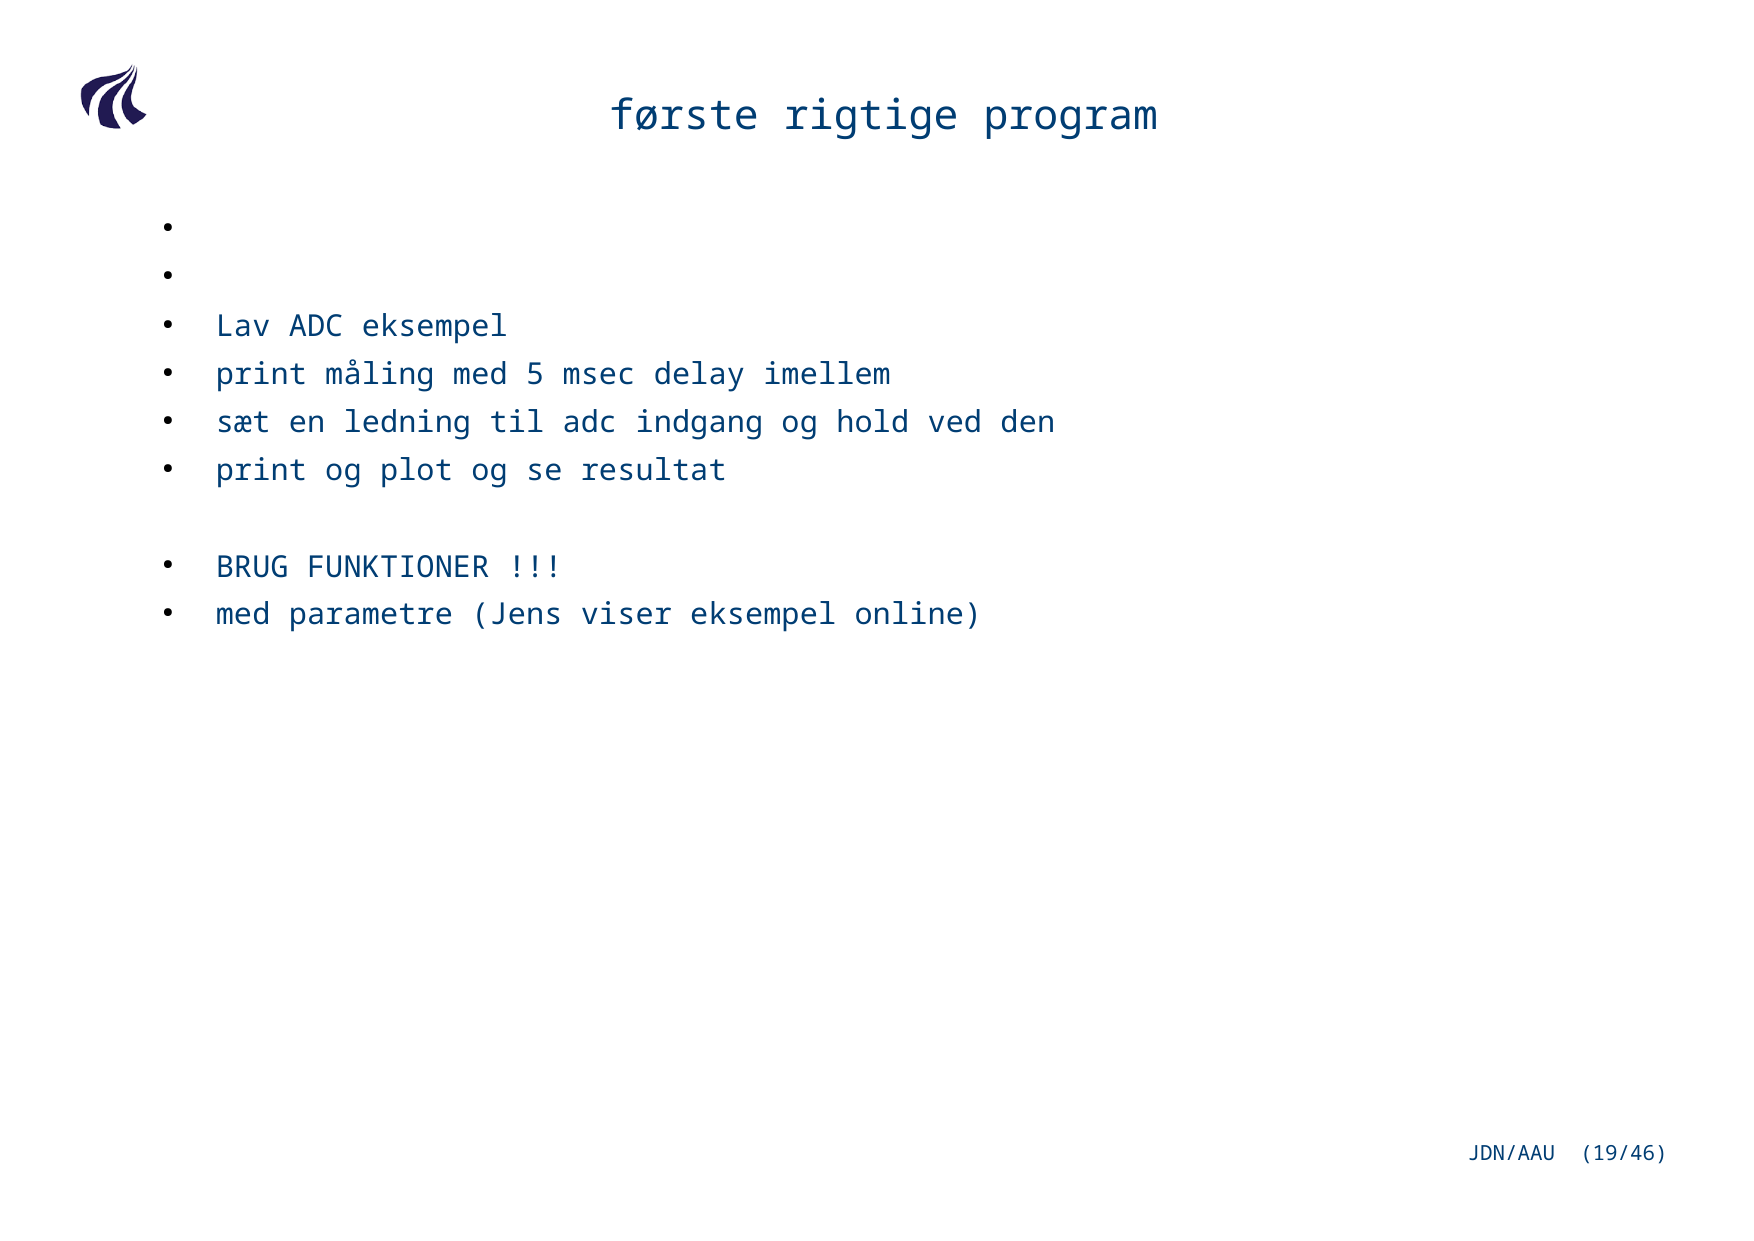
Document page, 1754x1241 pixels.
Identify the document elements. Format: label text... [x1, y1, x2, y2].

picture [76, 60, 151, 131]
title første rigtige program [148, 72, 1621, 155]
list Lav ADC eksempel print måling med 5 msec delay imellem sæt en ledning til adc indgang og hold ved den print og plot og se resultat BRUG FUNKTIONER !!! med parametre (Jens viser eksempel online) [144, 208, 1618, 1064]
